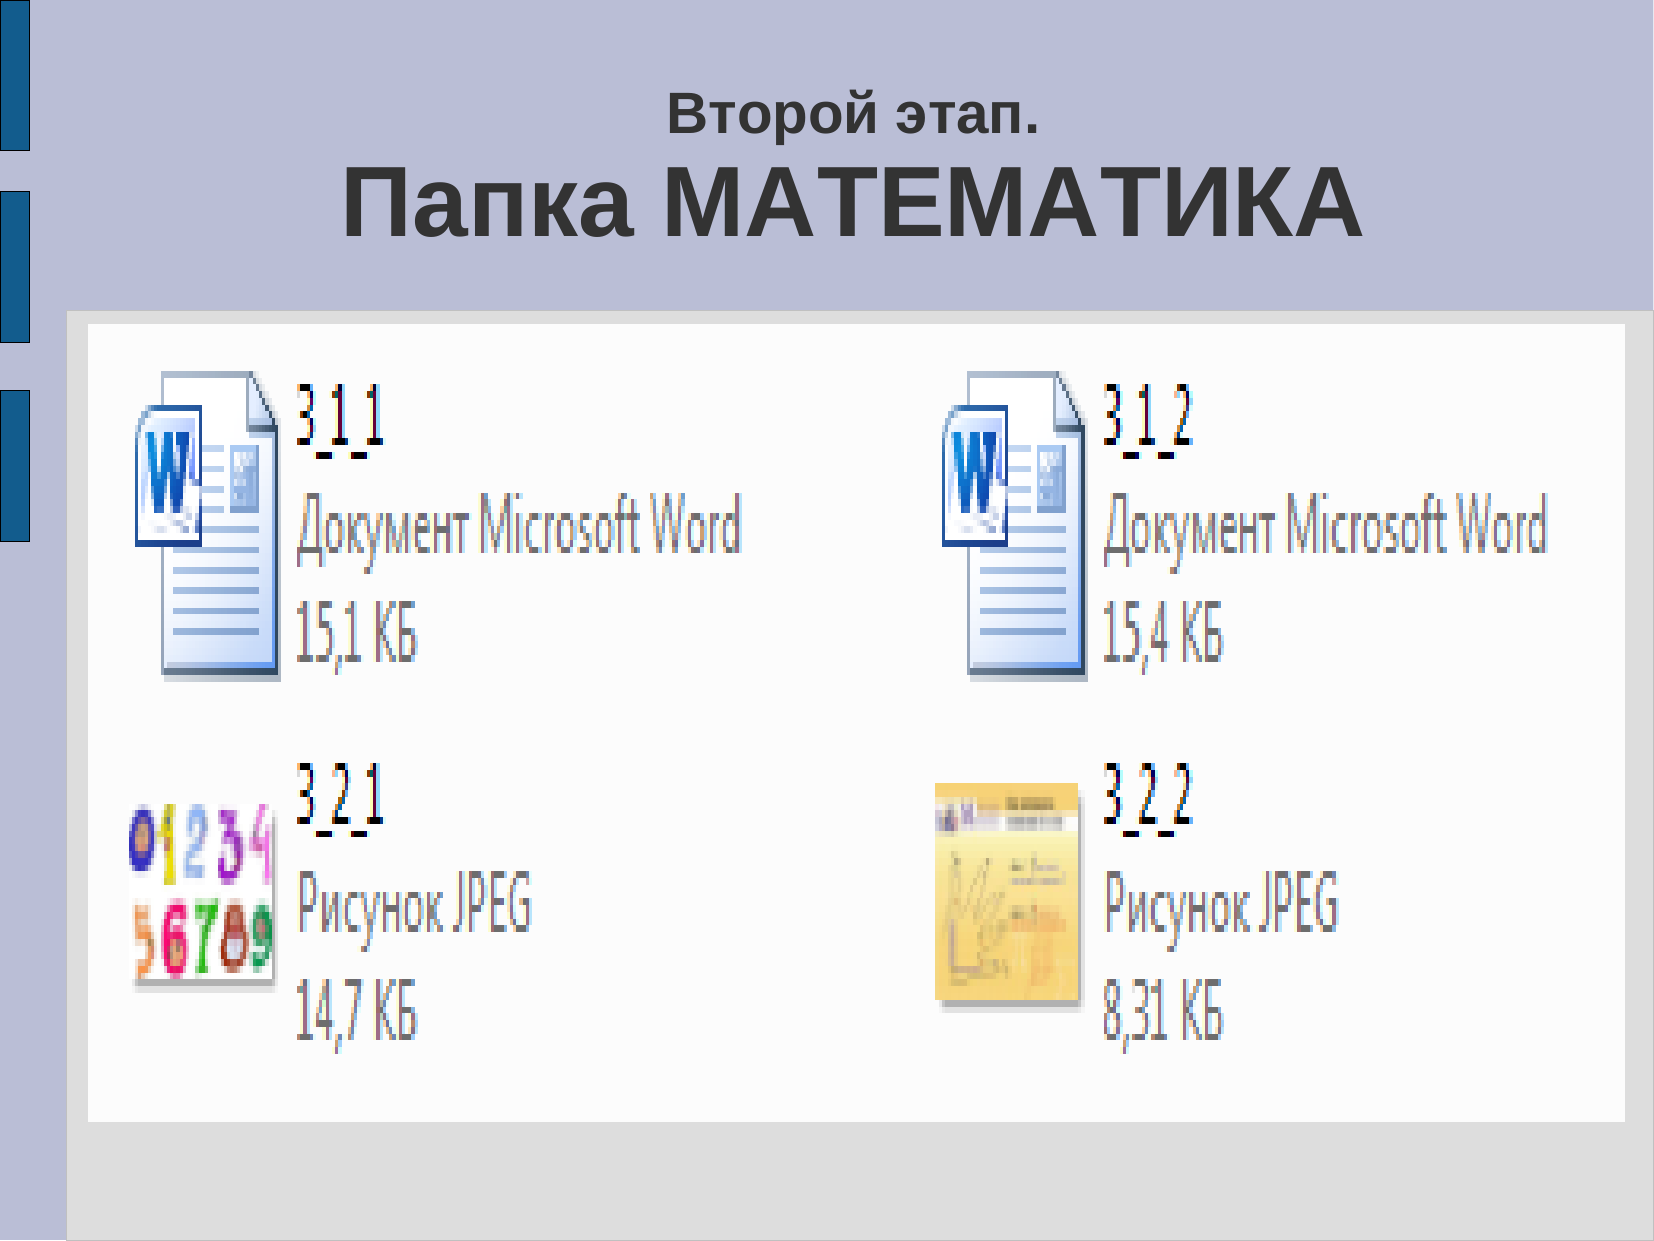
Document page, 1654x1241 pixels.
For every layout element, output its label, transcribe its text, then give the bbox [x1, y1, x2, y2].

picture [88, 324, 1625, 1123]
title Второй этап. Папка МАТЕМАТИКА [147, 73, 1560, 266]
